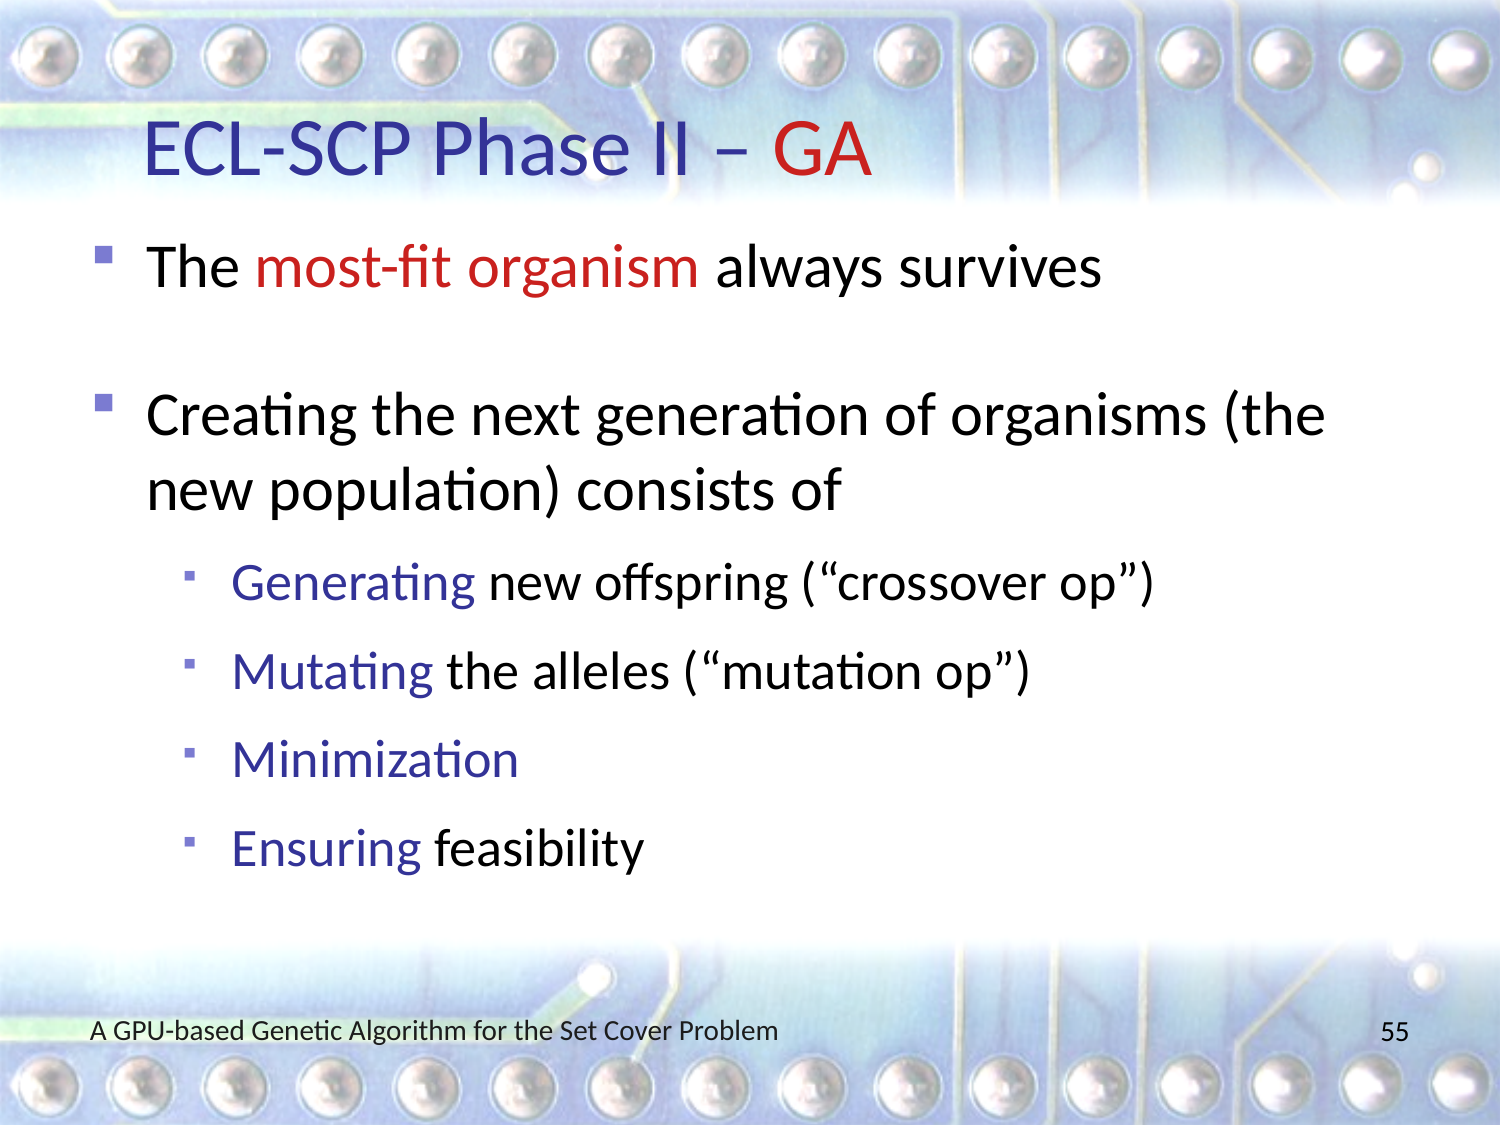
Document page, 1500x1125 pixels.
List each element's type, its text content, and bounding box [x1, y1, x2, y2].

picture [0, 0, 1500, 261]
title ECL-SCP Phase II – GA [75, 89, 1425, 195]
picture [0, 884, 1500, 1125]
list The most-fit organism always survives Creating the next generation of organisms (the new population) consists of Generating new offspring (“crossover op”) Mutating the alleles (“mutation op”) Minimization Ensuring feasibility [75, 217, 1425, 953]
slide_number A GPU-based Genetic Algorithm for the Set Cover Problem [74, 979, 1113, 1055]
